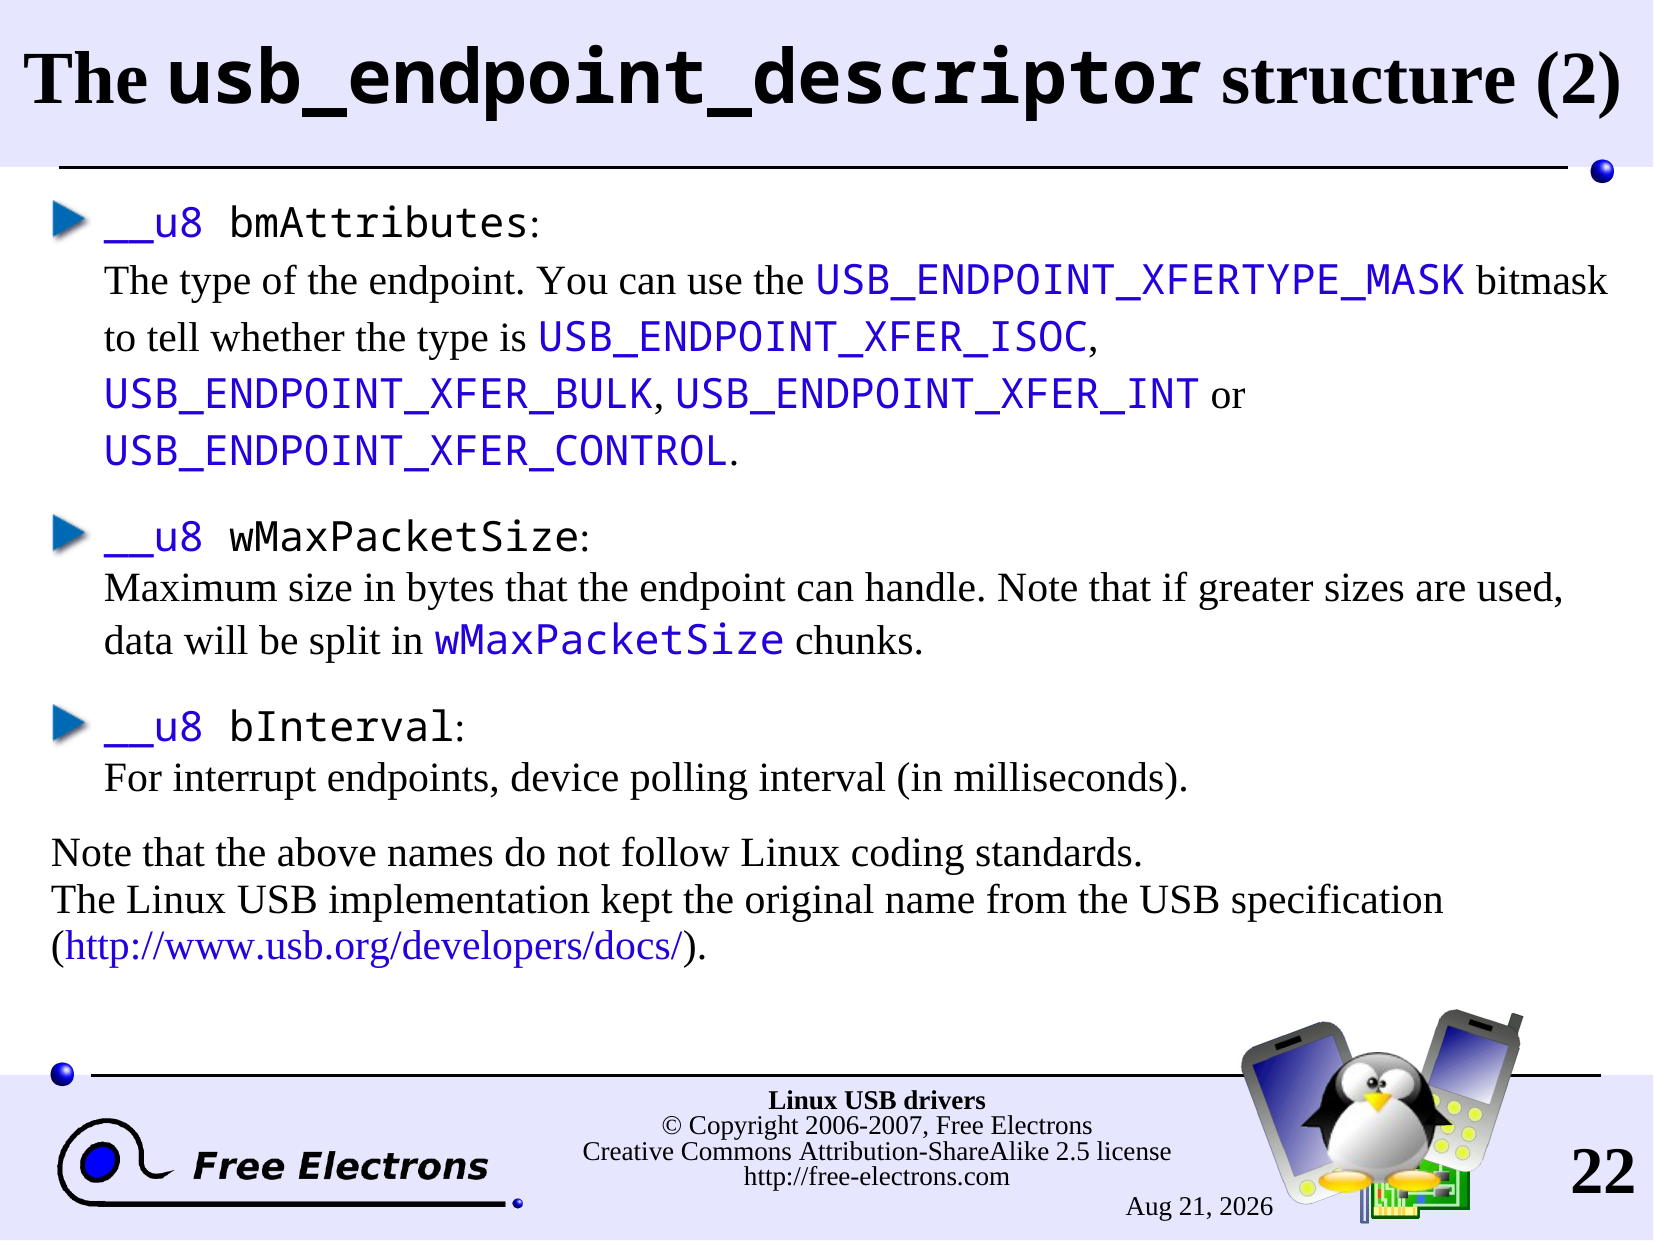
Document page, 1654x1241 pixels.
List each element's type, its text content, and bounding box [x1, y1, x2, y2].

list __u8 bmAttributes: The type of the endpoint. You can use the USB_ENDPOINT_XFERTYPE_MASK bitmask to tell whether the type is USB_ENDPOINT_XFER_ISOC, USB_ENDPOINT_XFER_BULK, USB_ENDPOINT_XFER_INT or USB_ENDPOINT_XFER_CONTROL. __u8 wMaxPacketSize: Maximum size in bytes that the endpoint can handle. Note that if greater sizes are used, data will be split in wMaxPacketSize chunks. __u8 bInterval: For interrupt endpoints, device polling interval (in milliseconds). Note that the above names do not follow Linux coding standards. The Linux USB implementation kept the original name from the USB specification (http://www.usb.org/developers/docs/). [33, 192, 1610, 1043]
title The usb_endpoint_descriptor structure (2) [20, 25, 1628, 124]
picture [50, 1107, 527, 1216]
picture [1225, 1043, 1529, 1241]
